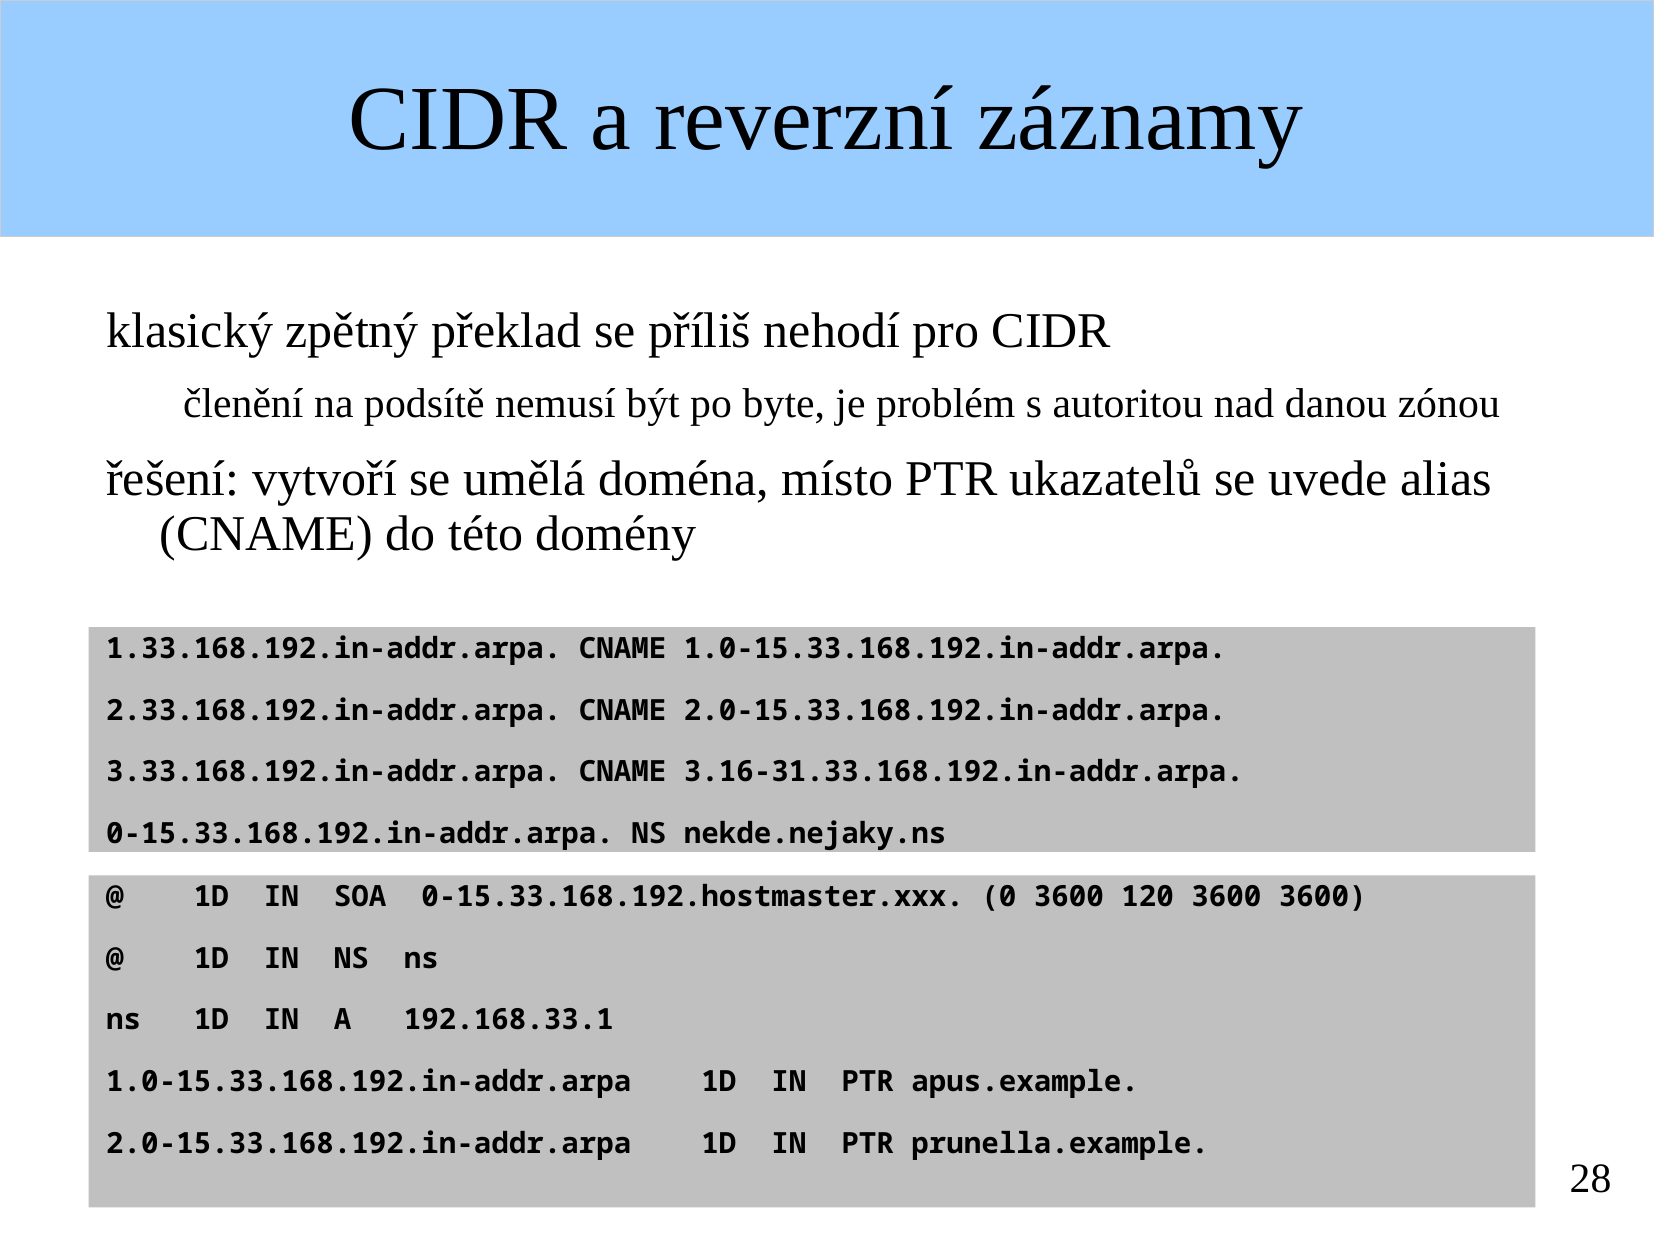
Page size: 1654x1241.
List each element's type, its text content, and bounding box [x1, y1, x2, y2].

list @ 1D IN SOA 0-15.33.168.192.hostmaster.xxx. (0 3600 120 3600 3600) @ 1D IN NS ns ns 1D IN A 192.168.33.1 1.0-15.33.168.192.in-addr.arpa 1D IN PTR apus.example. 2.0-15.33.168.192.in-addr.arpa 1D IN PTR prunella.example. [88, 875, 1536, 1208]
list klasický zpětný překlad se příliš nehodí pro CIDR členění na podsítě nemusí být po byte, je problém s autoritou nad danou zónou řešení: vytvoří se umělá doména, místo PTR ukazatelů se uvede alias (CNAME) do této domény [88, 303, 1565, 644]
title CIDR a reverzní záznamy [0, 0, 1654, 237]
list 1.33.168.192.in-addr.arpa. CNAME 1.0-15.33.168.192.in-addr.arpa. 2.33.168.192.in-addr.arpa. CNAME 2.0-15.33.168.192.in-addr.arpa. 3.33.168.192.in-addr.arpa. CNAME 3.16-31.33.168.192.in-addr.arpa. 0-15.33.168.192.in-addr.arpa. NS nekde.nejaky.ns [88, 627, 1536, 847]
